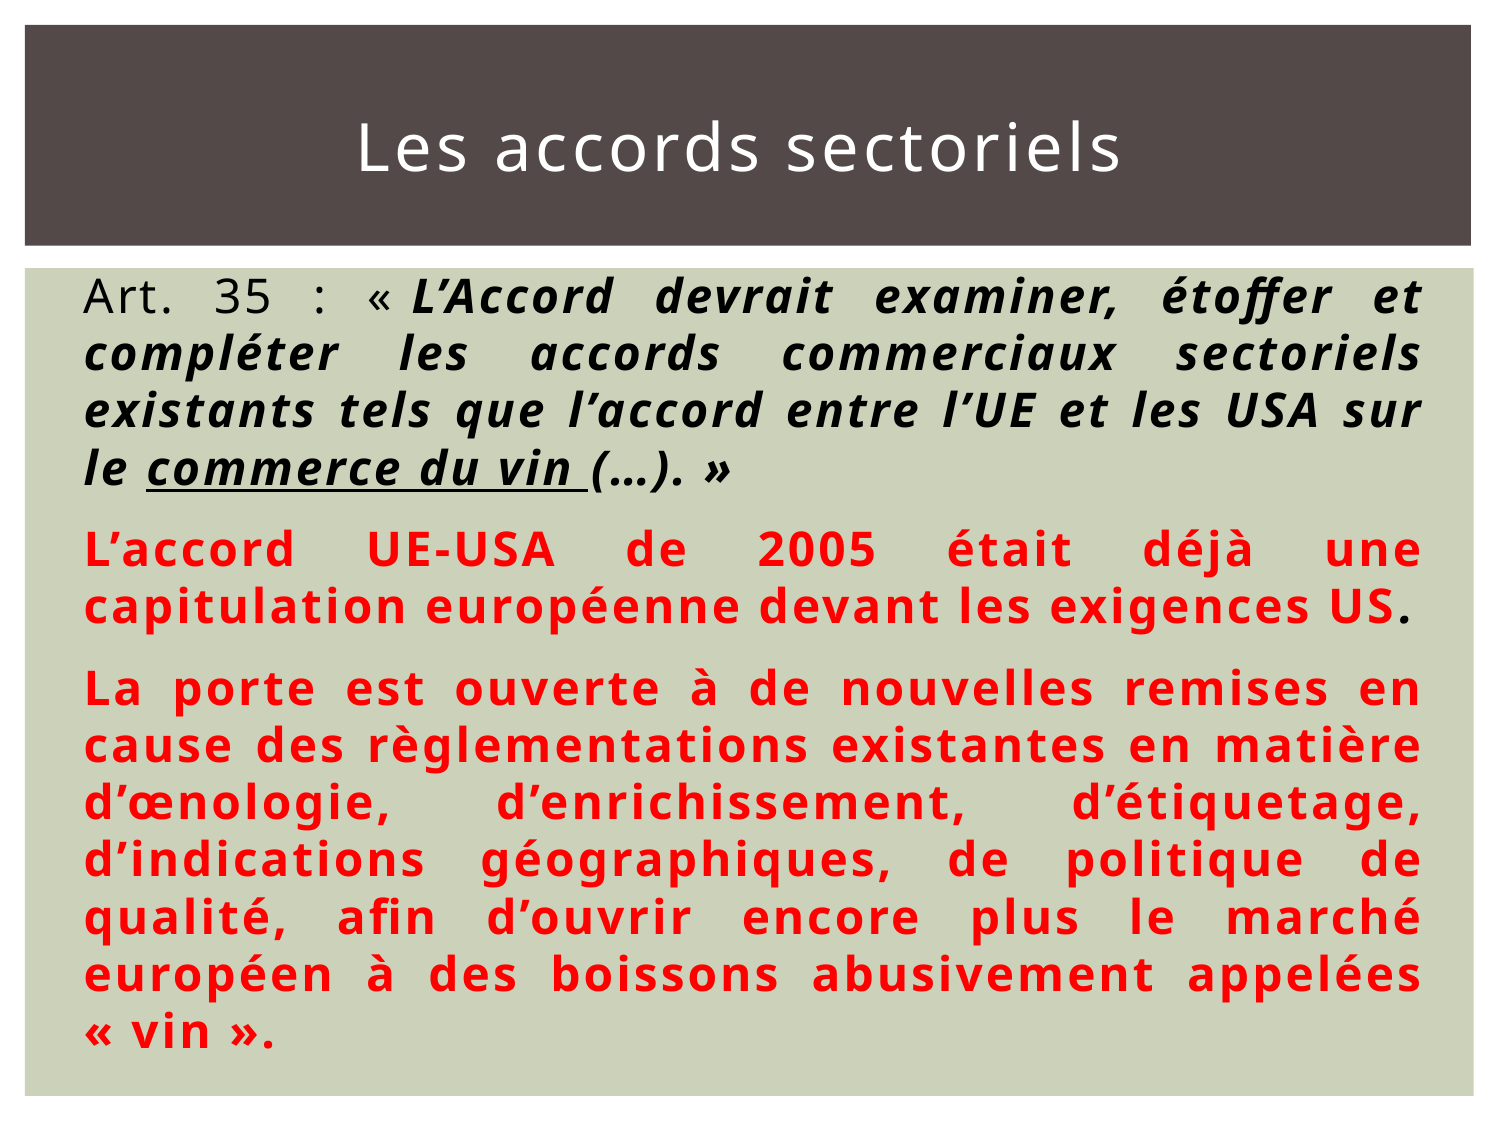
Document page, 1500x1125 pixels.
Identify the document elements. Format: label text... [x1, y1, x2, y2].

list Art. 35 : « L’Accord devrait examiner, étoffer et compléter les accords commerciaux sectoriels existants tels que l’accord entre l’UE et les USA sur le commerce du vin (…). » L’accord UE-USA de 2005 était déjà une capitulation européenne devant les exigences US. La porte est ouverte à de nouvelles remises en cause des règlementations existantes en matière d’œnologie, d’enrichissement, d’étiquetage, d’indications géographiques, de politique de qualité, afin d’ouvrir encore plus le marché européen à des boissons abusivement appelées « vin ». [62, 258, 1442, 1092]
title Les accords sectoriels [62, 58, 1438, 232]
